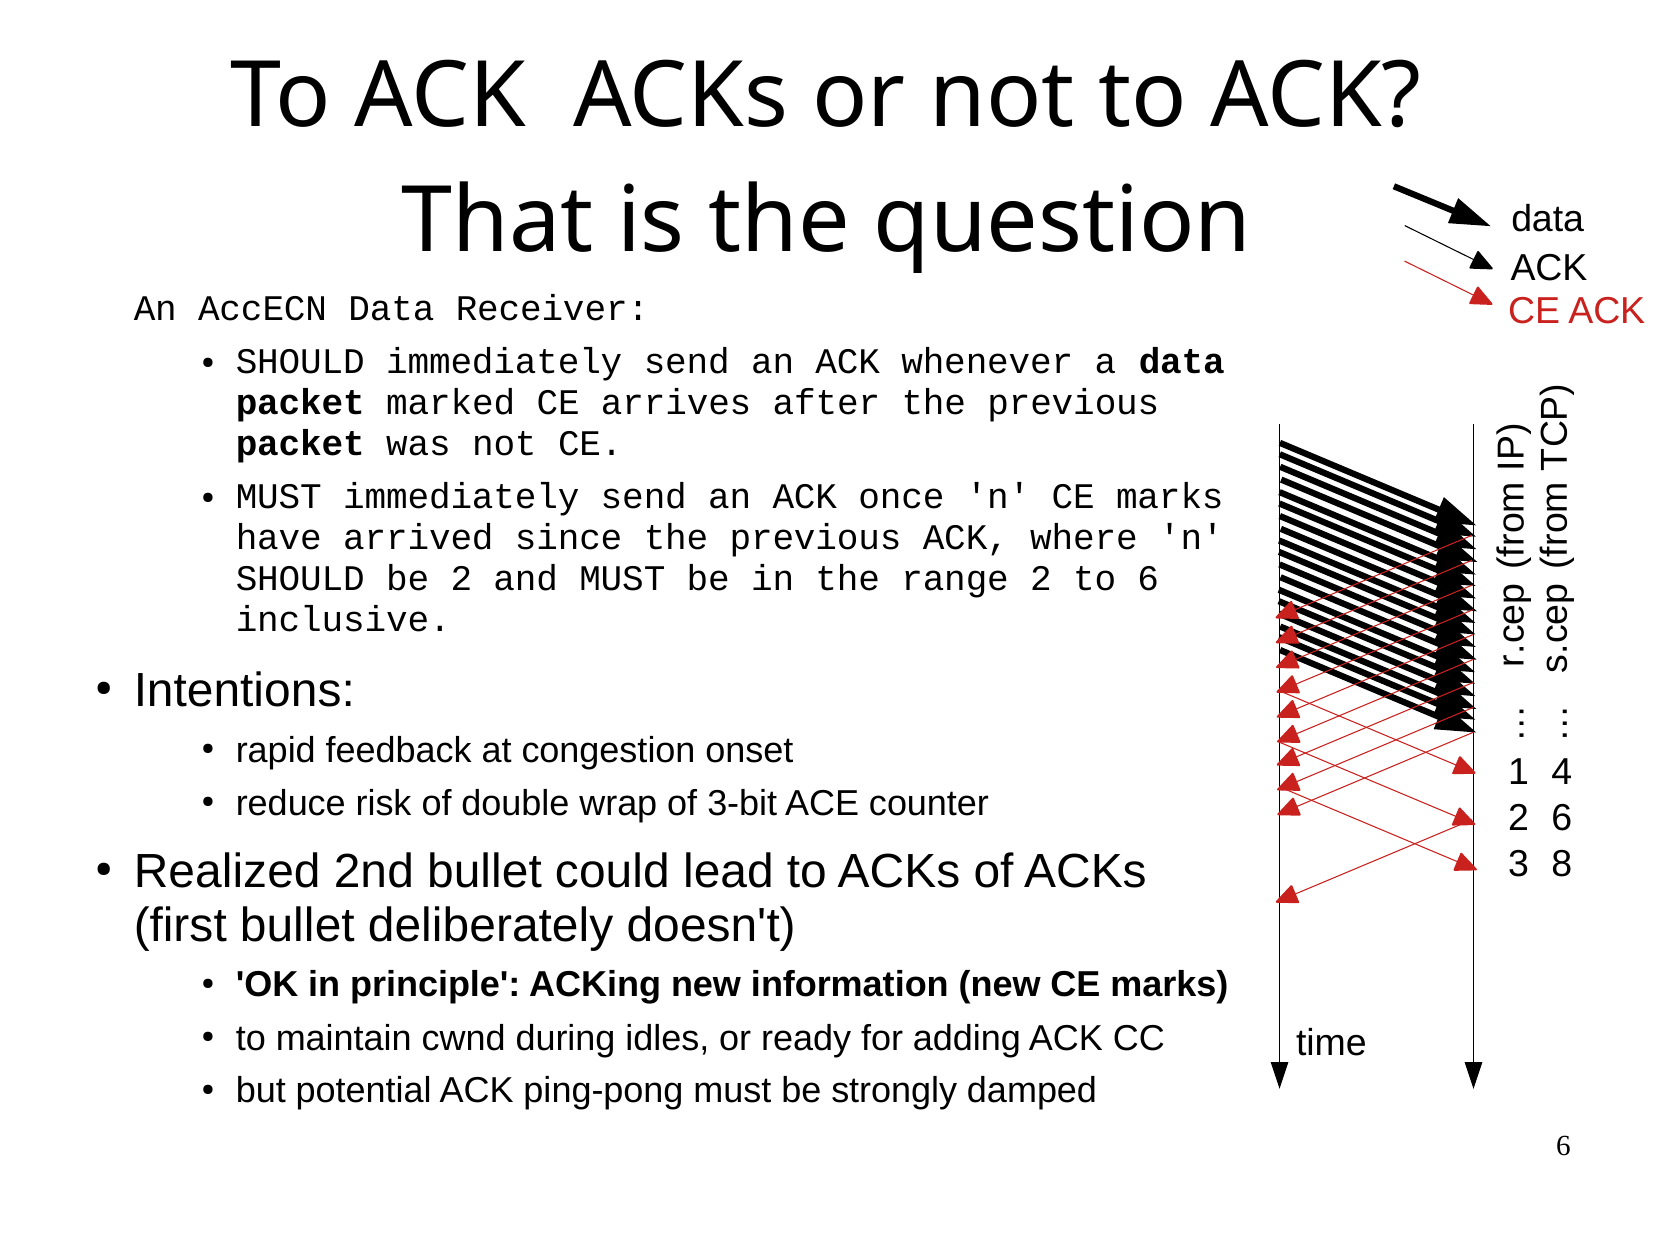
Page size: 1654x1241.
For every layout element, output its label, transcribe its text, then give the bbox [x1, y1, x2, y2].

text_box data [1496, 190, 1599, 238]
text_box time [1281, 1014, 1382, 1072]
list An AccECN Data Receiver: SHOULD immediately send an ACK whenever a data packet marked CE arrives after the previous packet was not CE. MUST immediately send an ACK once 'n' CE marks have arrived since the previous ACK, where 'n' SHOULD be 2 and MUST be in the range 2 to 6 inclusive. Intentions: rapid feedback at congestion onset reduce risk of double wrap of 3-bit ACE counter Realized 2nd bullet could lead to ACKs of ACKs (first bullet deliberately doesn't) 'OK in principle': ACKing new information (new CE marks) to maintain cwnd during idles, or ready for adding ACK CC but potential ACK ping-pong must be strongly damped [82, 290, 1280, 1124]
chart [1487, 367, 1576, 889]
text_box ACK [1495, 238, 1603, 282]
title To ACK ACKs or not to ACK? That is the question [82, 32, 1571, 274]
text_box CE ACK [1493, 282, 1654, 340]
